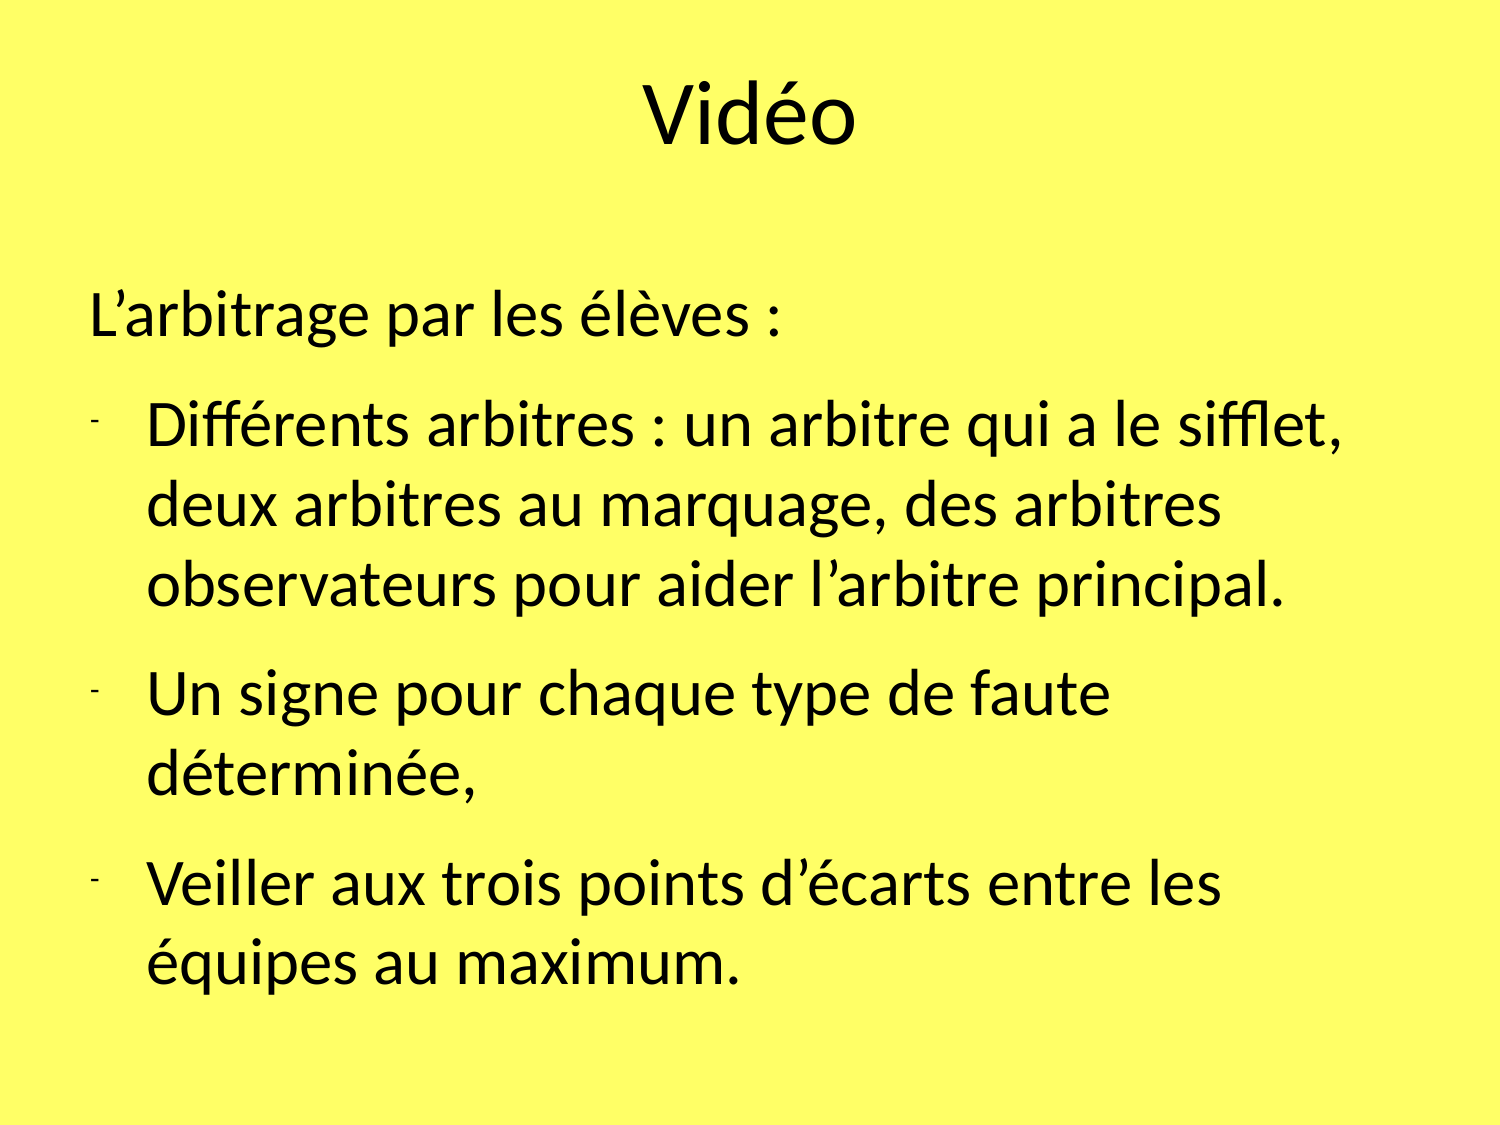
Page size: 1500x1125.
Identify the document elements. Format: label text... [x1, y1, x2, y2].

list L’arbitrage par les élèves : Différents arbitres : un arbitre qui a le sifflet, deux arbitres au marquage, des arbitres observateurs pour aider l’arbitre principal. Un signe pour chaque type de faute déterminée, Veiller aux trois points d’écarts entre les équipes au maximum. [75, 262, 1425, 1005]
title Vidéo [75, 45, 1425, 233]
